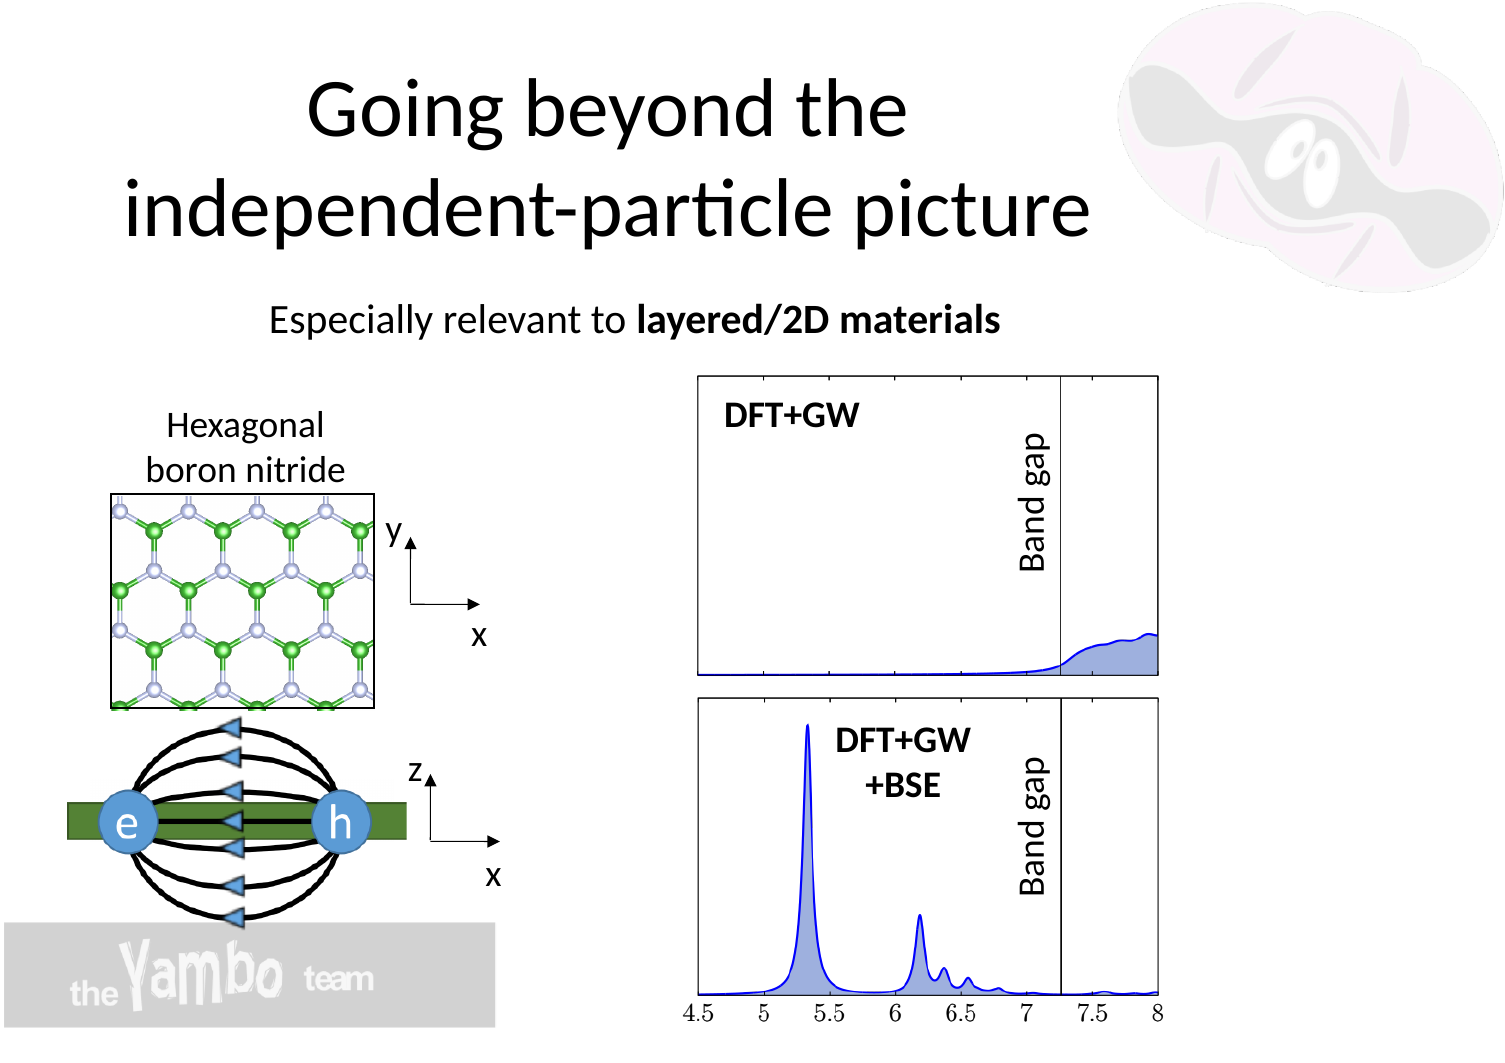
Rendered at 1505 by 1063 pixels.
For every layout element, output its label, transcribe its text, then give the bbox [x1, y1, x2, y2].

text_box Hexagonal boron nitride [106, 393, 385, 498]
text_box x [470, 841, 515, 902]
picture [3, 0, 1505, 1063]
text_box y [370, 496, 415, 557]
text_box Especially relevant to layered/2D materials [254, 284, 1053, 350]
text_box DFT+GW [709, 382, 882, 443]
text_box DFT+GW+BSE [817, 707, 990, 813]
text_box Going beyond the independent-particle picture [81, 45, 1135, 261]
text_box z [407, 737, 437, 797]
text_box Band gap [998, 702, 1059, 913]
text_box x [456, 601, 500, 661]
text_box Band gap [998, 377, 1059, 589]
